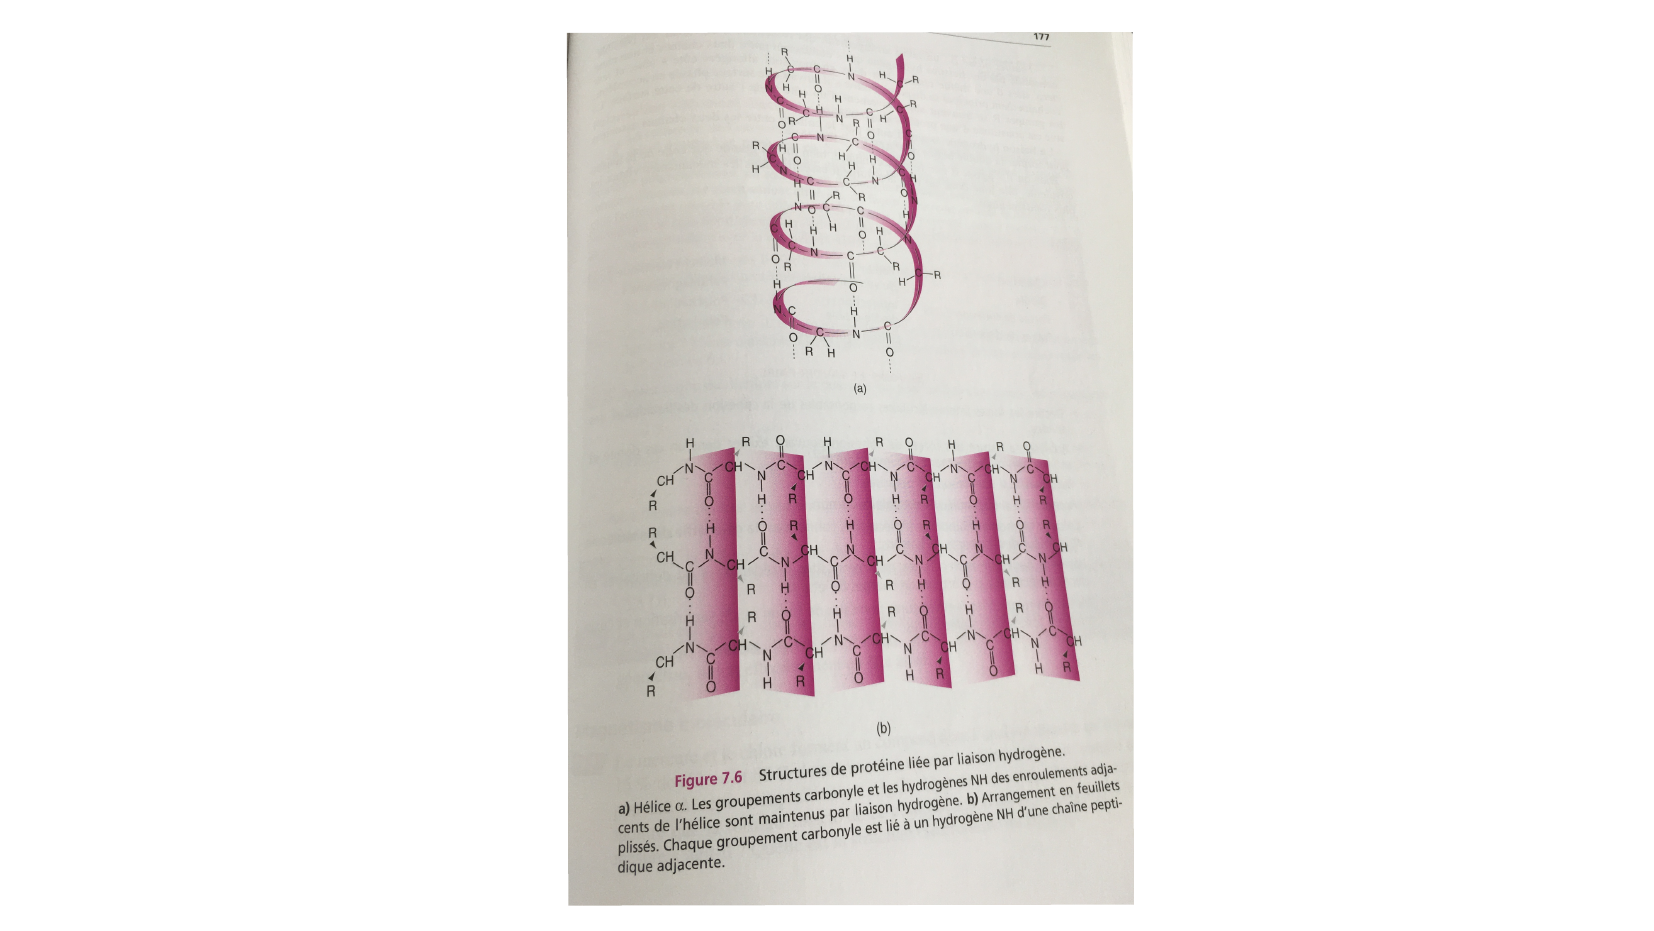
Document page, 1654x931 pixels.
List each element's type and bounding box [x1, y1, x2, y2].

picture [566, 32, 1134, 906]
